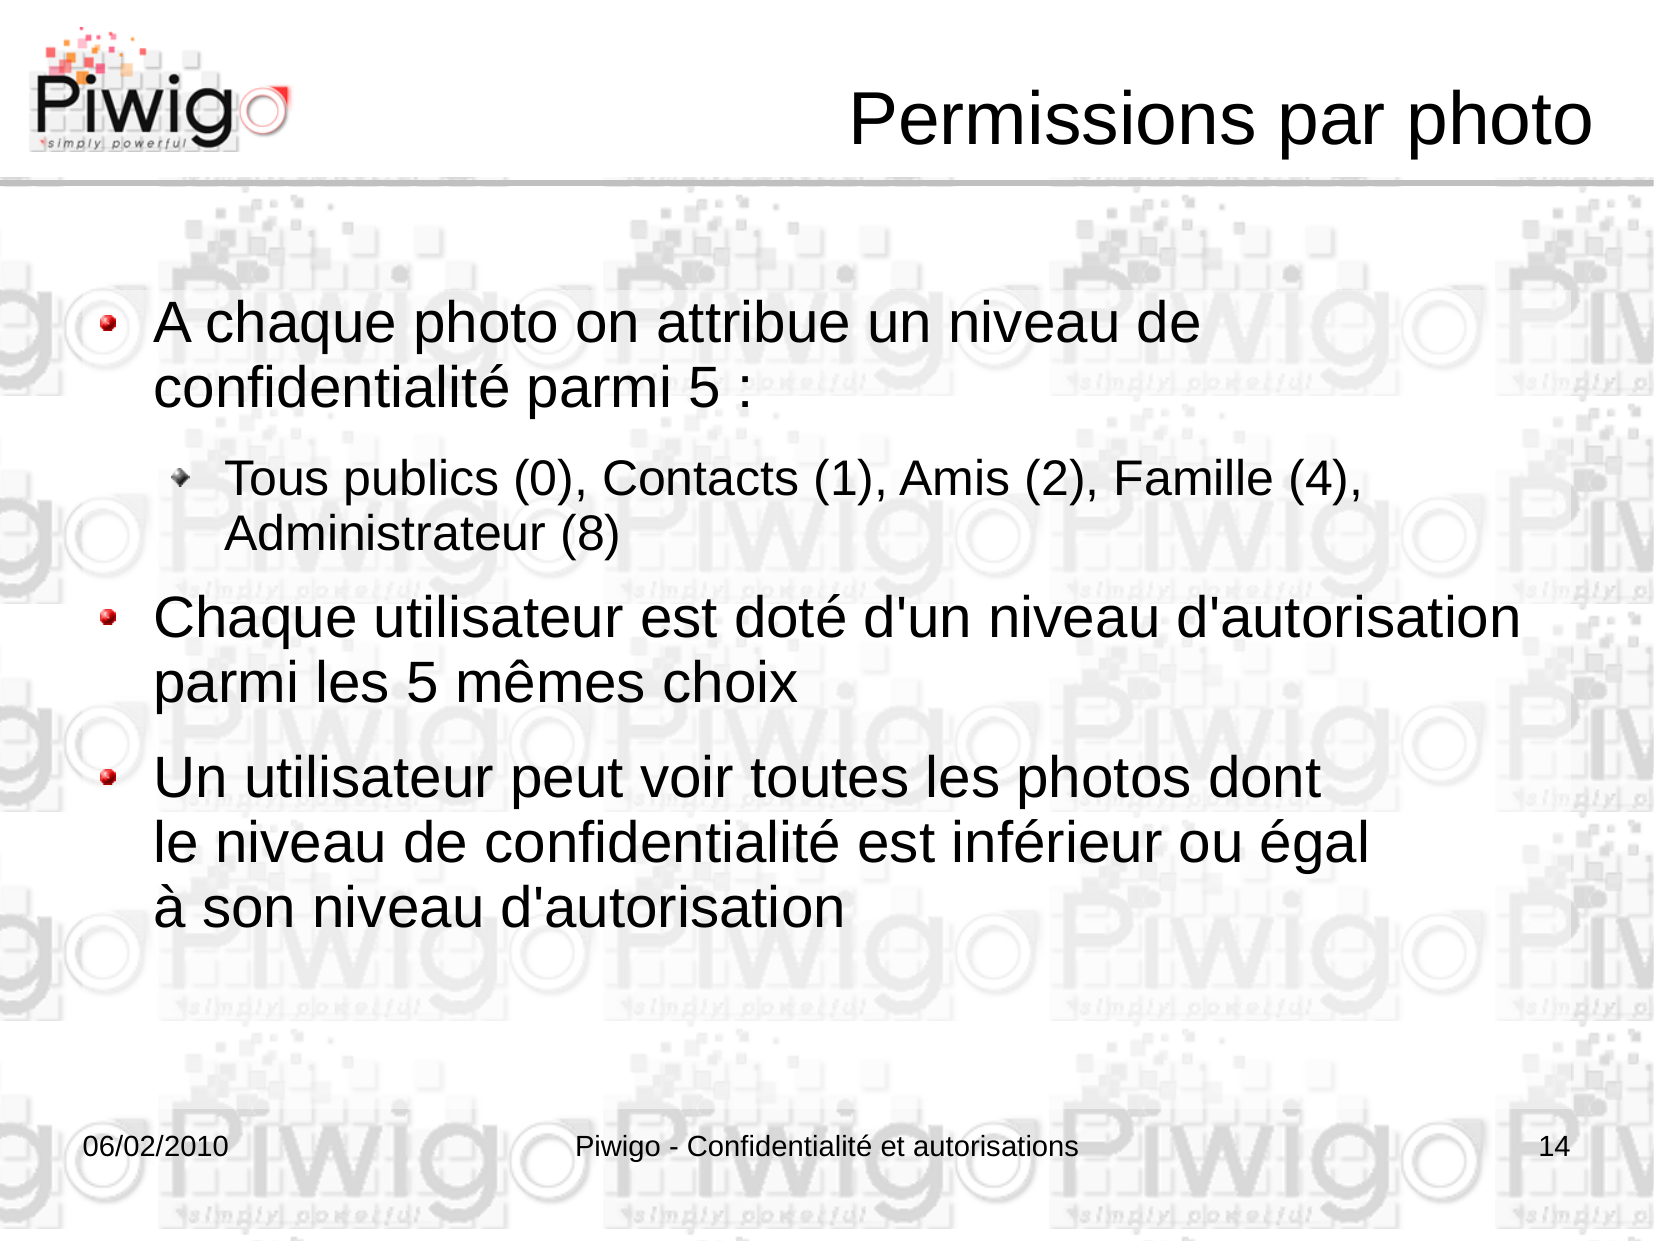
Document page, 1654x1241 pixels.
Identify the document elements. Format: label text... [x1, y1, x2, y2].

title Permissions par photo [295, 66, 1595, 170]
list A chaque photo on attribue un niveau de confidentialité parmi 5 : Tous publics (0), Contacts (1), Amis (2), Famille (4), Administrateur (8) Chaque utilisateur est doté d'un niveau d'autorisation parmi les 5 mêmes choix Un utilisateur peut voir toutes les photos dont le niveau de confidentialité est inférieur ou égal à son niveau d'autorisation [82, 290, 1571, 1109]
picture [0, 0, 1654, 180]
picture [0, 186, 1654, 1241]
